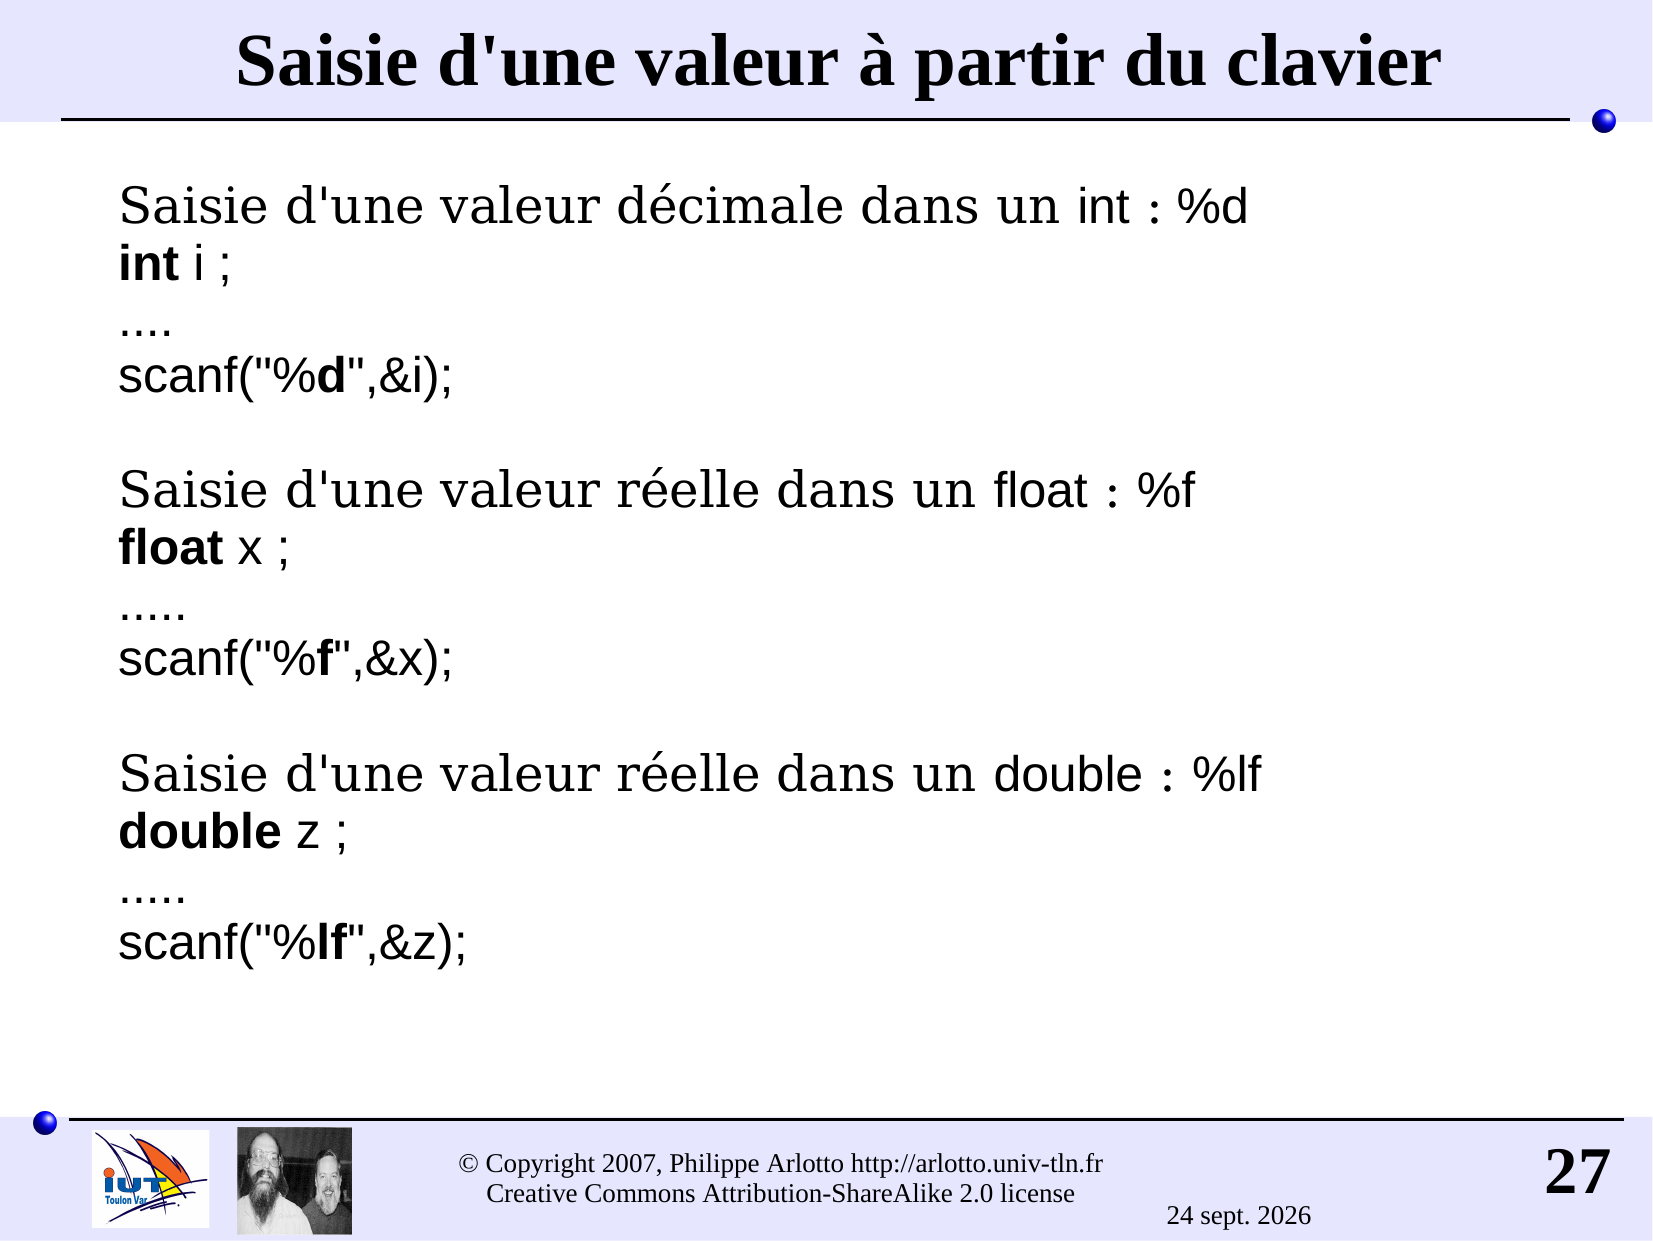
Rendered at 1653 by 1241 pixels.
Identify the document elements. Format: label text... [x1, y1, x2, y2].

picture [237, 1127, 352, 1235]
title Saisie d'une valeur à partir du clavier [95, 11, 1585, 110]
text_box [1181, 177, 1270, 236]
text_box Saisie d'une valeur décimale dans un int : %d int i ; .... scanf("%d",&i); Saisie d'une valeur réelle dans un float : %f float x ; ..... scanf("%f",&x); Saisie d'une valeur réelle dans un double : %lf double z ; ..... scanf("%lf",&z); [118, 177, 1262, 1115]
